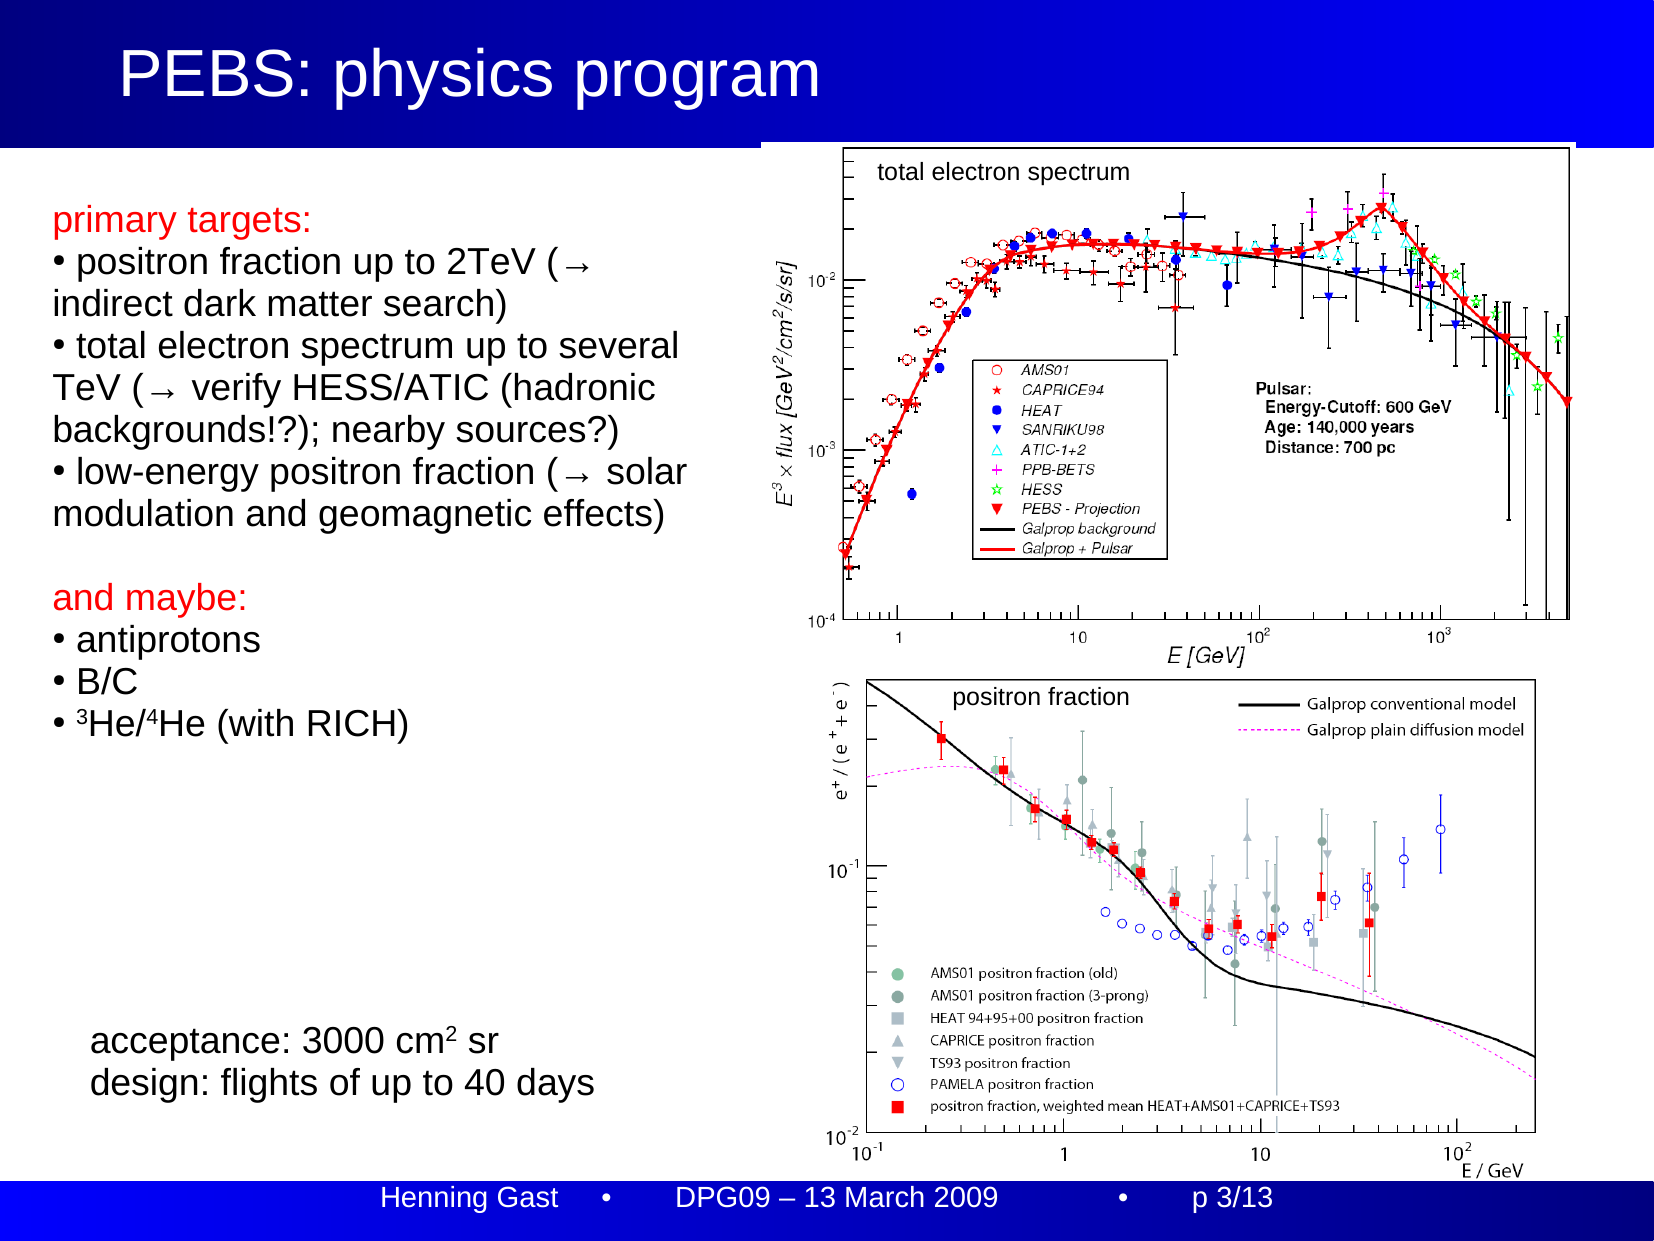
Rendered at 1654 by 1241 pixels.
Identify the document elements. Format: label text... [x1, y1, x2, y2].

text_box acceptance: 3000 cm2 sr design: flights of up to 40 days [75, 1012, 676, 1115]
picture [825, 674, 1538, 1181]
text_box primary targets: positron fraction up to 2TeV (→ indirect dark matter search) total electron spectrum up to several TeV (→ verify HESS/ATIC (hadronic backgrounds!?); nearby sources?) low-energy positron fraction (→ solar modulation and geomagnetic effects) and maybe: antiprotons B/C 3He/4He (with RICH) [37, 191, 713, 863]
title PEBS: physics program [0, 7, 1654, 141]
picture [761, 142, 1576, 670]
text_box total electron spectrum [862, 150, 1201, 194]
text_box positron fraction [937, 675, 1276, 719]
